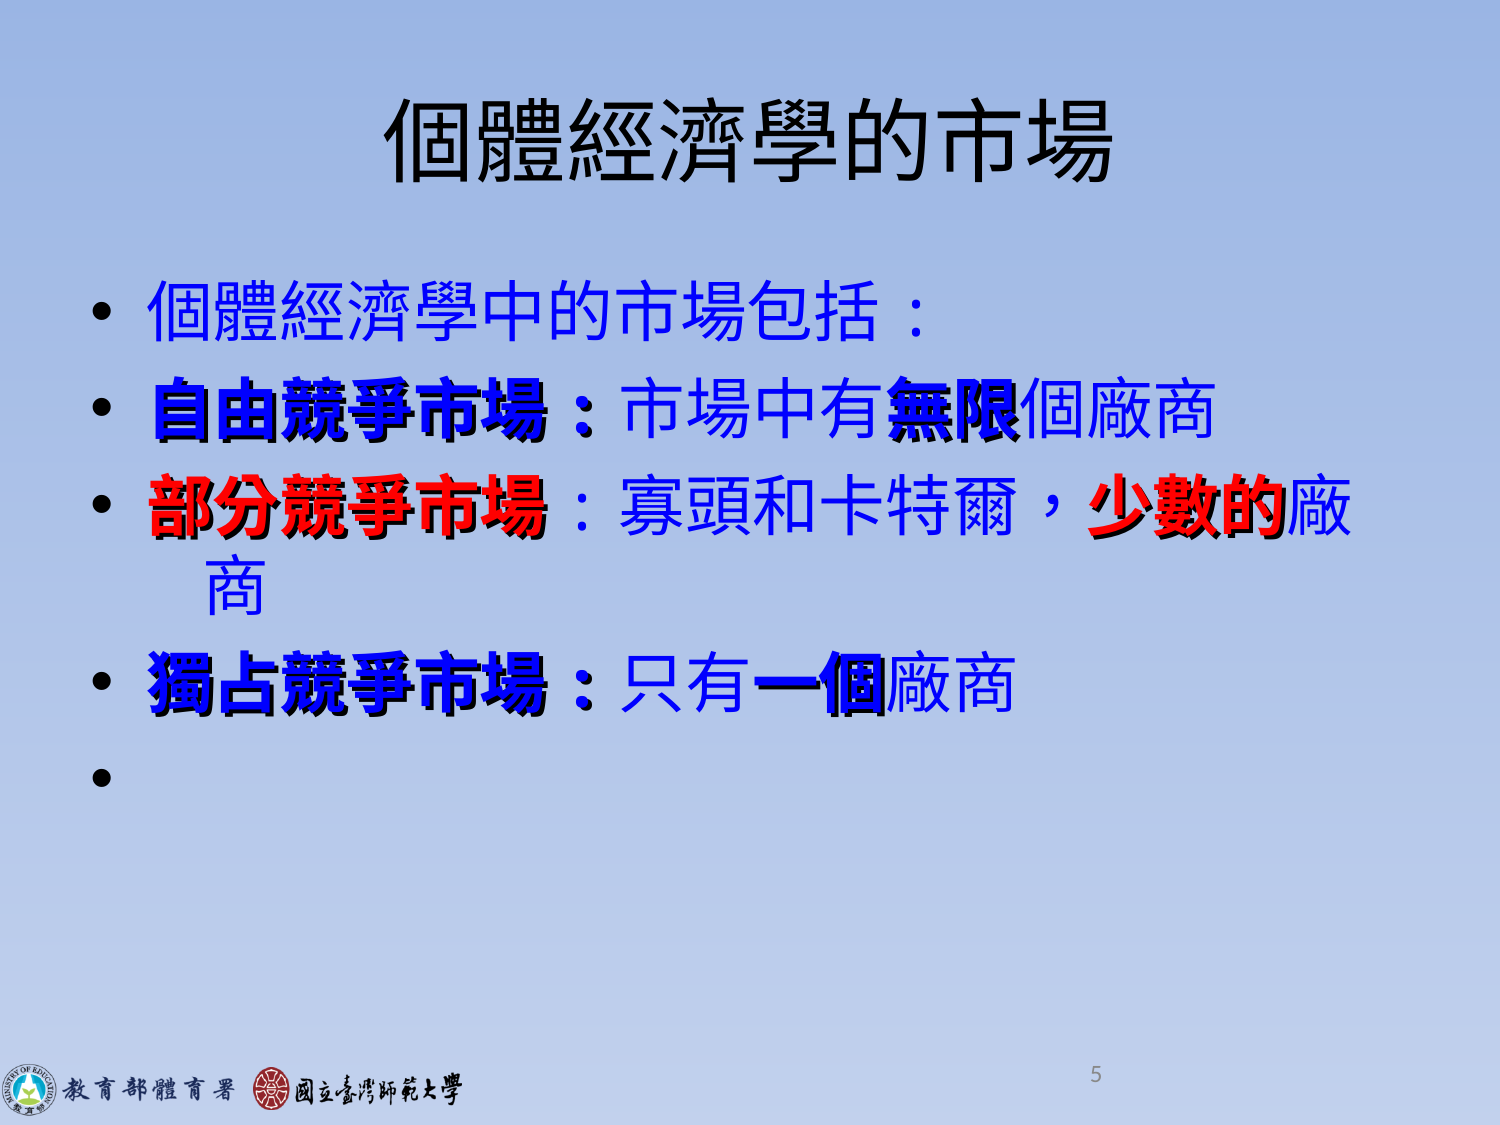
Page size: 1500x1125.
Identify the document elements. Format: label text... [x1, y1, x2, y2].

title 個體經濟學的市場 [75, 45, 1426, 233]
text_box [1074, 1042, 1426, 1103]
list 個體經濟學中的市場包括: 自由競爭市場:市場中有無限個廠商 部分競爭市場:寡頭和卡特爾，少數的廠商 獨占競爭市場:只有一個廠商 [75, 262, 1426, 1005]
